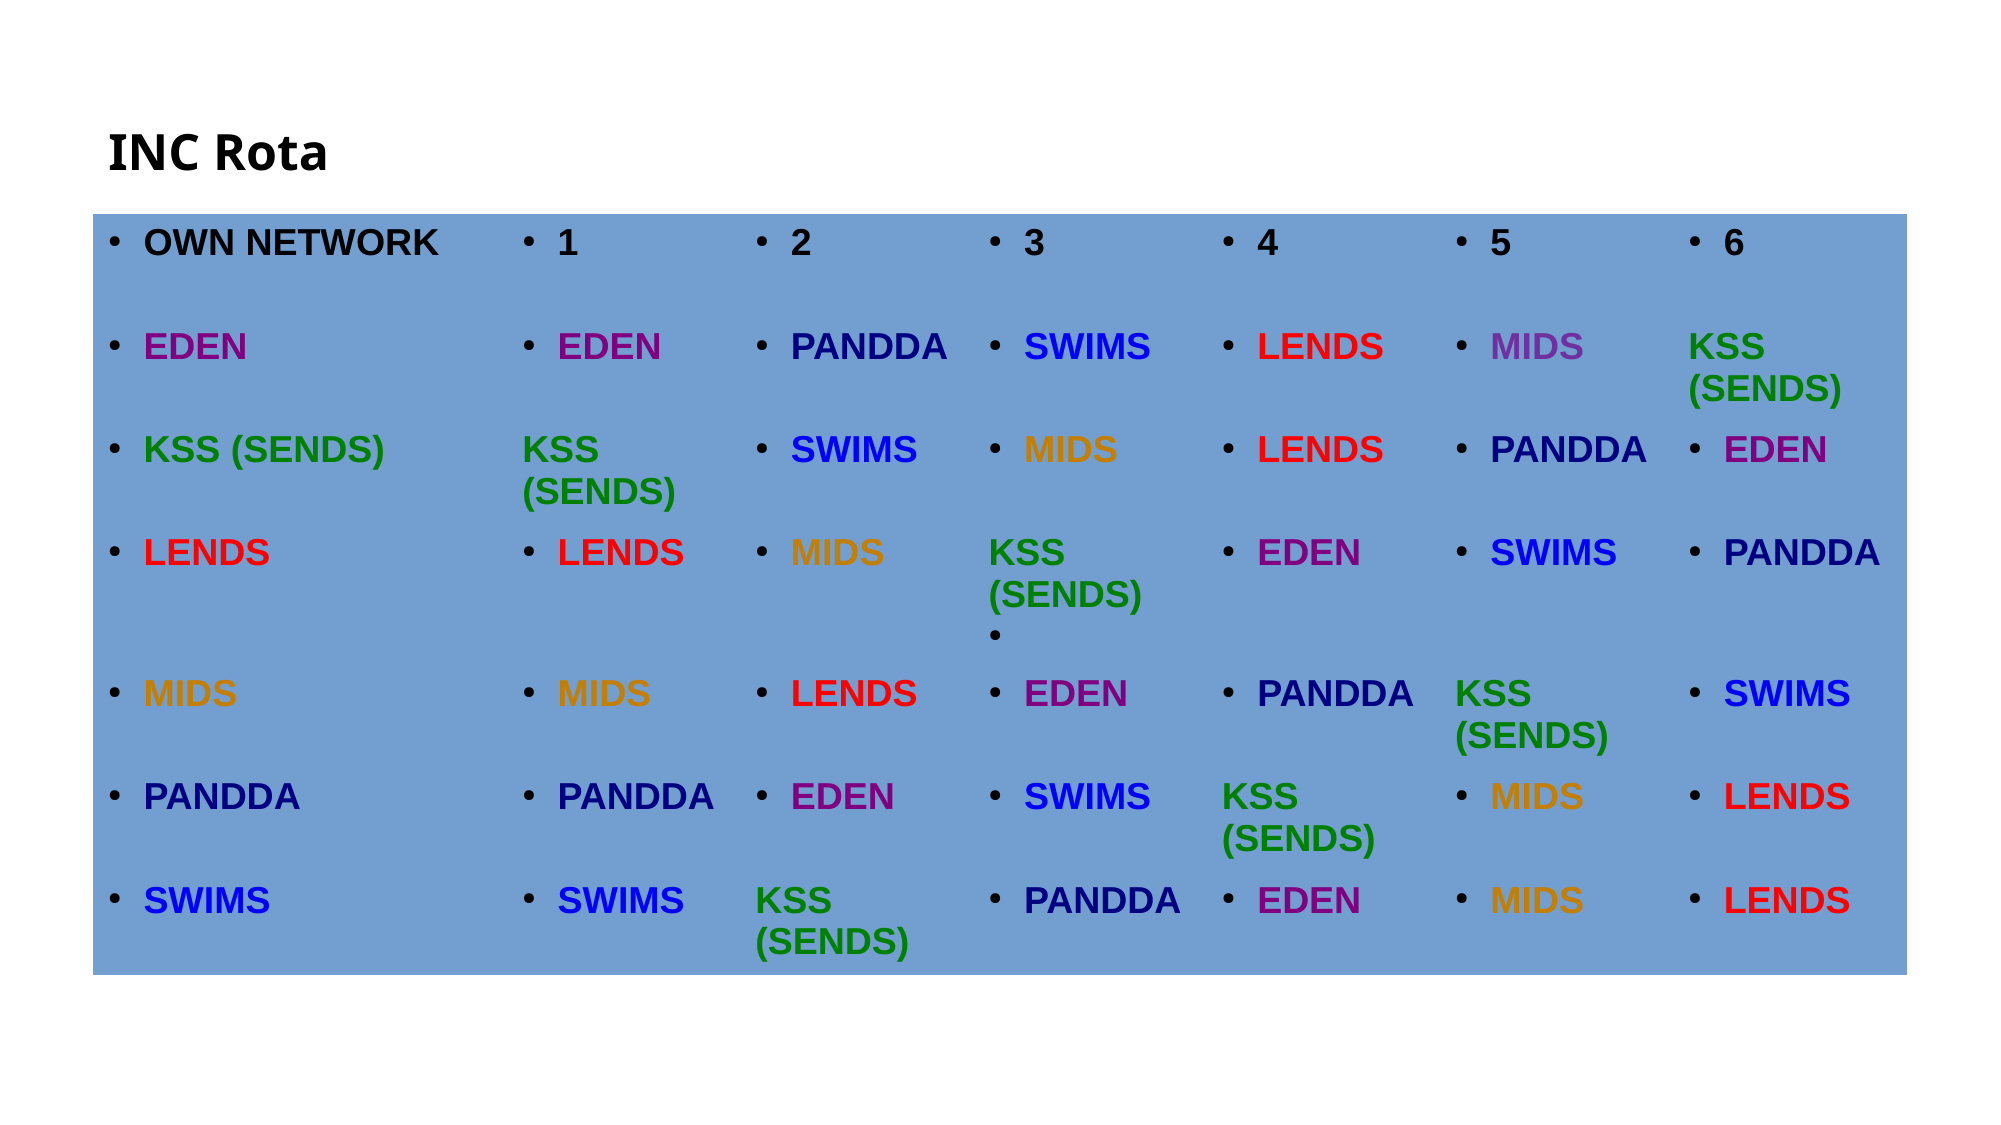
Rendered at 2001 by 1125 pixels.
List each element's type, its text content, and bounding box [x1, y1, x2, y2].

table_cell LENDS [741, 665, 974, 768]
table_cell SWIMS [93, 872, 507, 975]
table_cell PANDDA [974, 872, 1207, 975]
table_cell MIDS [1440, 872, 1674, 975]
table_cell PANDDA [1440, 421, 1674, 524]
table_header OWN NETWORK [93, 214, 507, 318]
table_cell MIDS [1440, 318, 1674, 421]
table_cell EDEN [1674, 421, 1907, 524]
table_header 2 [741, 214, 974, 318]
table_cell EDEN [974, 665, 1207, 768]
title INC Rota [93, 112, 706, 189]
table_cell LENDS [1207, 421, 1440, 524]
table_cell PANDDA [1674, 524, 1907, 665]
table_cell SWIMS [1674, 665, 1907, 768]
table_cell EDEN [507, 318, 741, 421]
table_cell LENDS [93, 524, 507, 665]
table_cell EDEN [93, 318, 507, 421]
table_cell EDEN [1207, 524, 1440, 665]
table_cell LENDS [1674, 872, 1907, 975]
table_cell PANDDA [741, 318, 974, 421]
table_cell SWIMS [974, 768, 1207, 872]
table_cell SWIMS [507, 872, 741, 975]
table_cell MIDS [507, 665, 741, 768]
table_header 5 [1440, 214, 1674, 318]
table_cell LENDS [1674, 768, 1907, 872]
table_cell PANDDA [93, 768, 507, 872]
table_cell PANDDA [1207, 665, 1440, 768]
table_cell KSS (SENDS) [93, 421, 507, 524]
table_cell MIDS [741, 524, 974, 665]
table_cell KSS (SENDS) [741, 872, 974, 975]
table_cell KSS (SENDS) [1207, 768, 1440, 872]
table_cell SWIMS [1440, 524, 1674, 665]
table_cell KSS (SENDS) [974, 524, 1207, 665]
table_cell MIDS [1440, 768, 1674, 872]
table_cell EDEN [1207, 872, 1440, 975]
table_header 4 [1207, 214, 1440, 318]
table_header 3 [974, 214, 1207, 318]
table_cell SWIMS [974, 318, 1207, 421]
table_cell EDEN [741, 768, 974, 872]
table_cell MIDS [974, 421, 1207, 524]
table_cell LENDS [507, 524, 741, 665]
table_cell KSS (SENDS) [507, 421, 741, 524]
table_cell KSS (SENDS) [1440, 665, 1674, 768]
table_cell MIDS [93, 665, 507, 768]
table_cell PANDDA [507, 768, 741, 872]
table_cell SWIMS [741, 421, 974, 524]
table_cell KSS (SENDS) [1674, 318, 1907, 421]
table_cell LENDS [1207, 318, 1440, 421]
table_header 1 [507, 214, 741, 318]
table_header 6 [1674, 214, 1907, 318]
